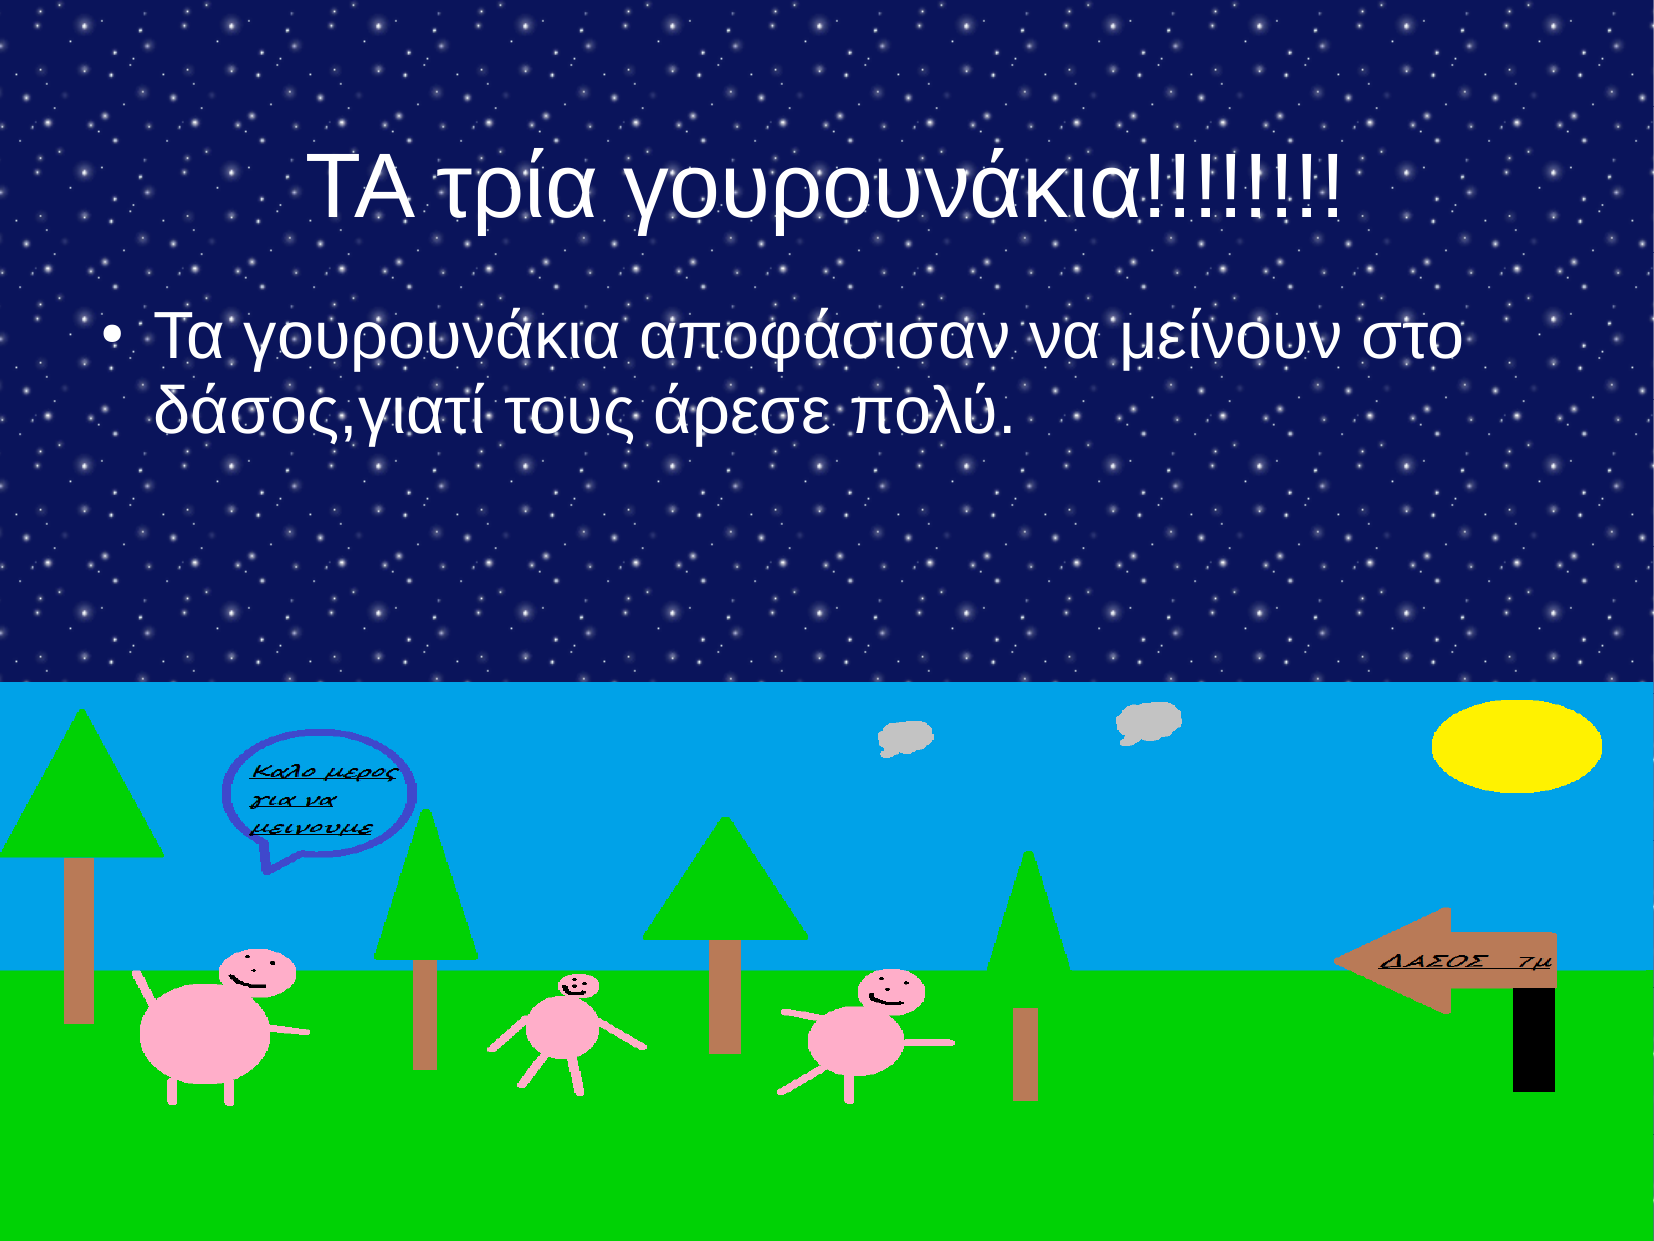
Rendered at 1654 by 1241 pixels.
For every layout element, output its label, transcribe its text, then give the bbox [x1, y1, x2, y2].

picture [1117, 703, 1181, 745]
picture [0, 0, 1654, 681]
picture [1433, 701, 1601, 792]
picture [0, 710, 1654, 1241]
title ΤΑ τρία γουρουνάκια!!!!!!!! [82, 82, 1571, 290]
picture [223, 730, 416, 874]
picture [879, 722, 933, 757]
list Τα γουρουνάκια αποφάσισαν να μείνουν στο δάσος,γιατί τους άρεσε πολύ. [82, 298, 1538, 682]
